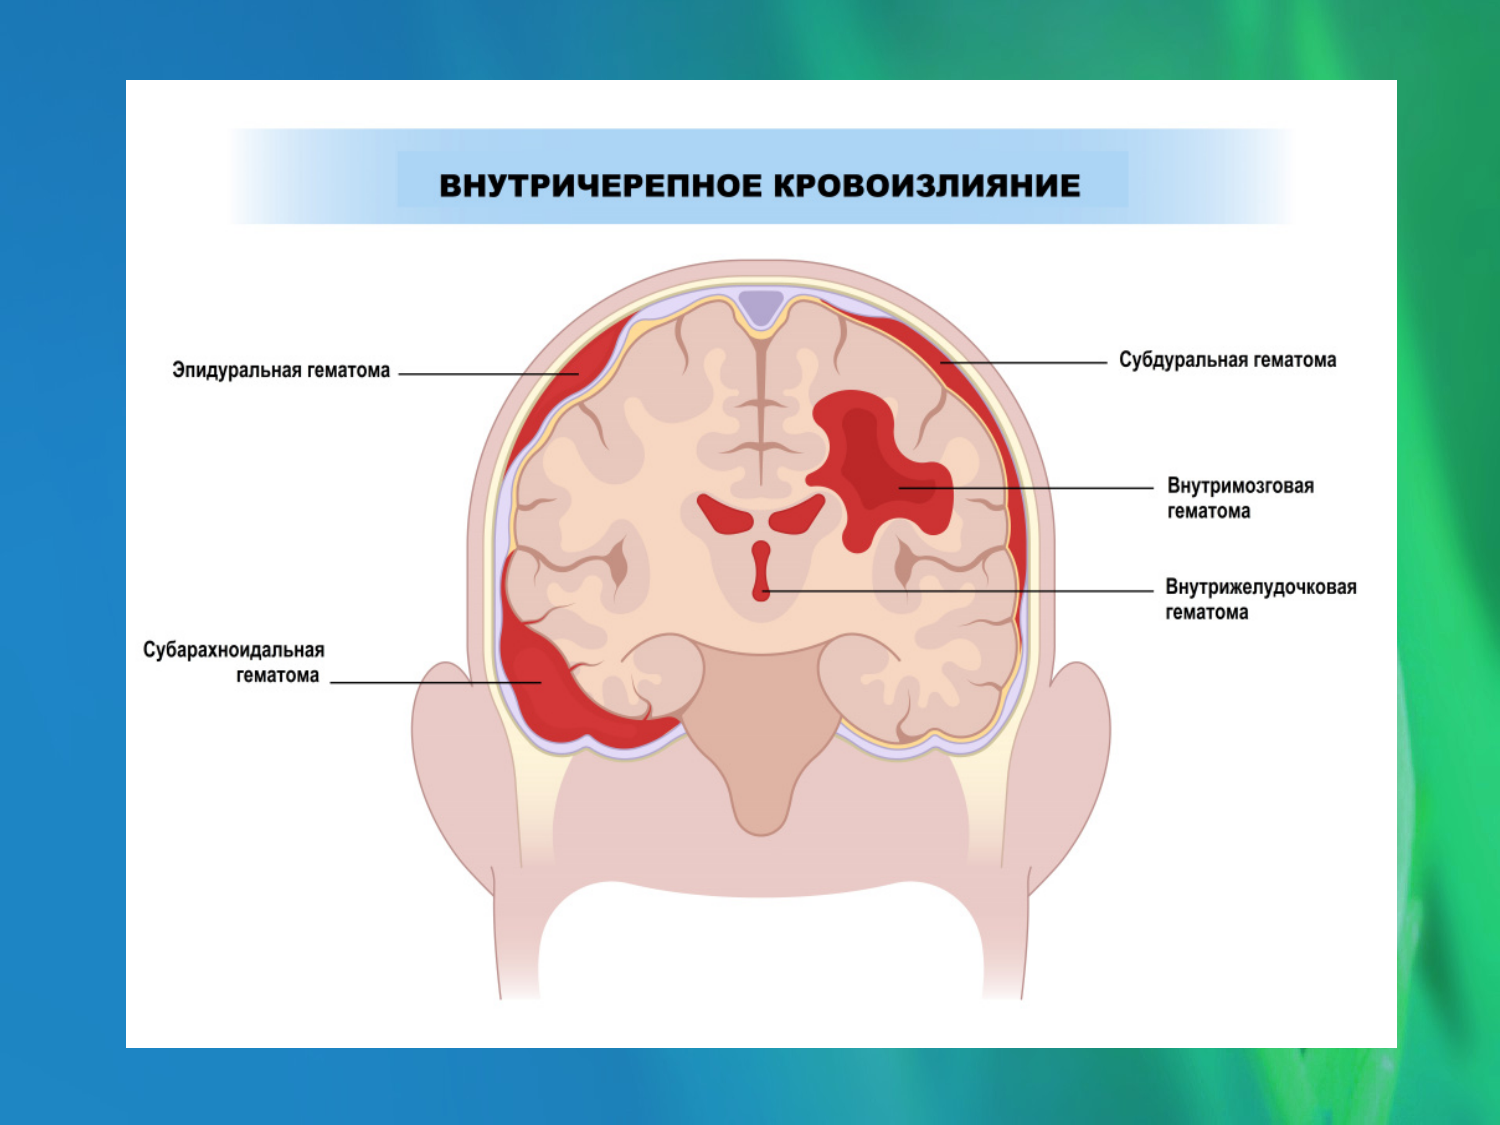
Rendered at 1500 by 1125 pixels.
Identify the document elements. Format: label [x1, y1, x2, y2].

picture [126, 80, 1397, 1048]
